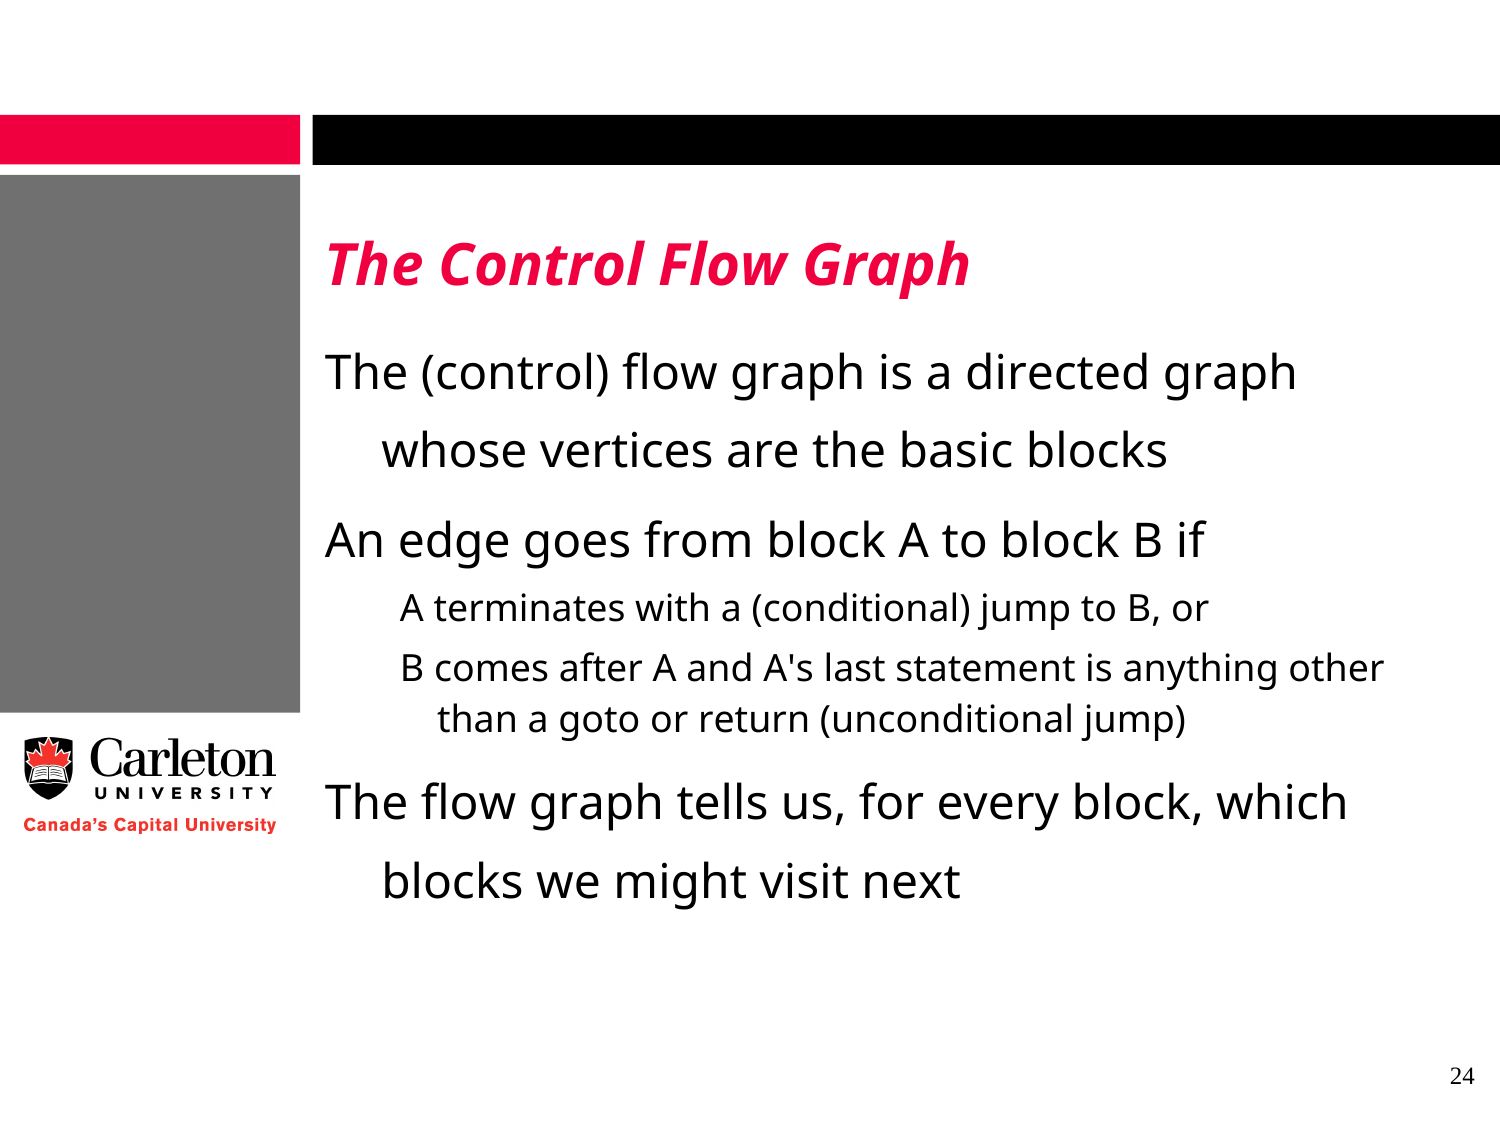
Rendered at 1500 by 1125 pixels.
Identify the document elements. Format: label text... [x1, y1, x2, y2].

picture [24, 737, 276, 834]
title The Control Flow Graph [324, 194, 1450, 324]
list The (control) flow graph is a directed graph whose vertices are the basic blocks An edge goes from block A to block B if A terminates with a (conditional) jump to B, or B comes after A and A's last statement is anything other than a goto or return (unconditional jump) The flow graph tells us, for every block, which blocks we might visit next [324, 324, 1450, 1036]
